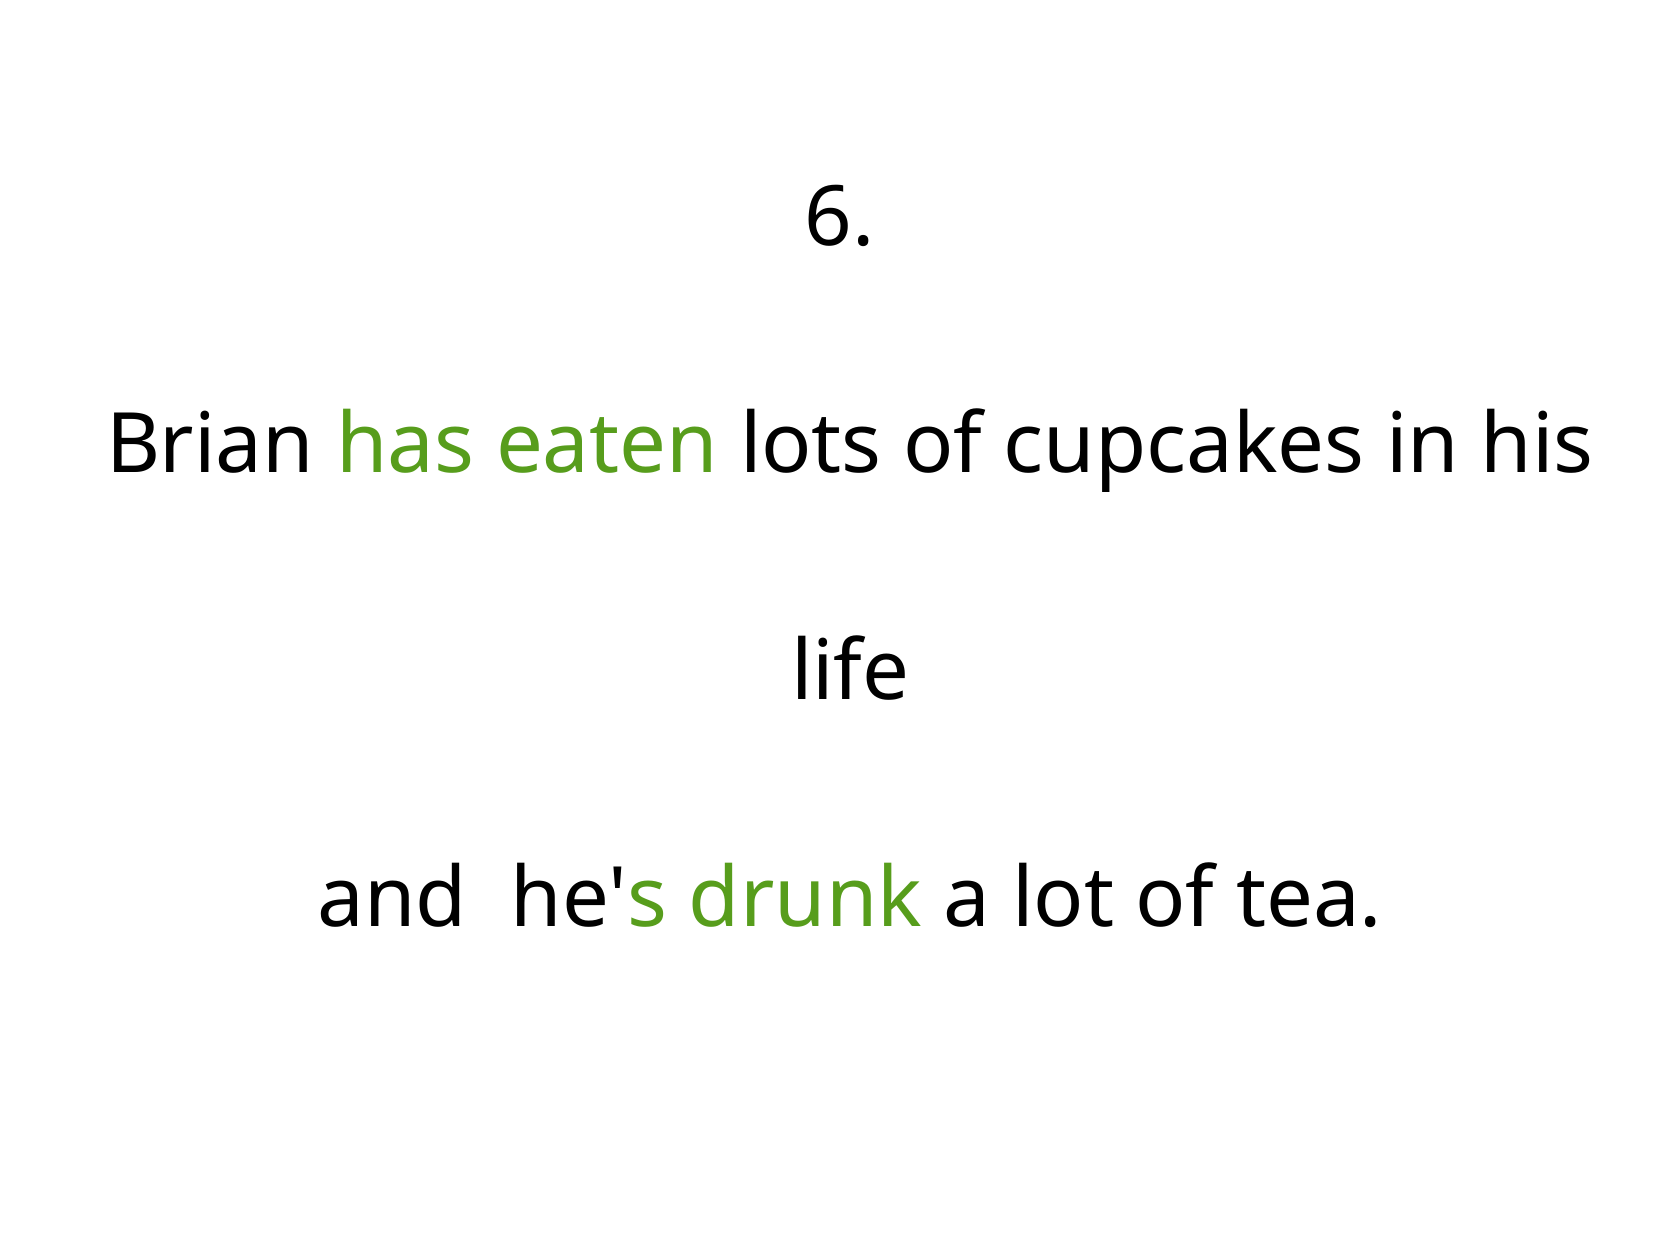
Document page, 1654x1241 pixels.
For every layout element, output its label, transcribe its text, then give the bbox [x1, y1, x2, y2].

text_box 6. Brian has eaten lots of cupcakes in his life and he's drunk a lot of tea. [59, 35, 1642, 1225]
